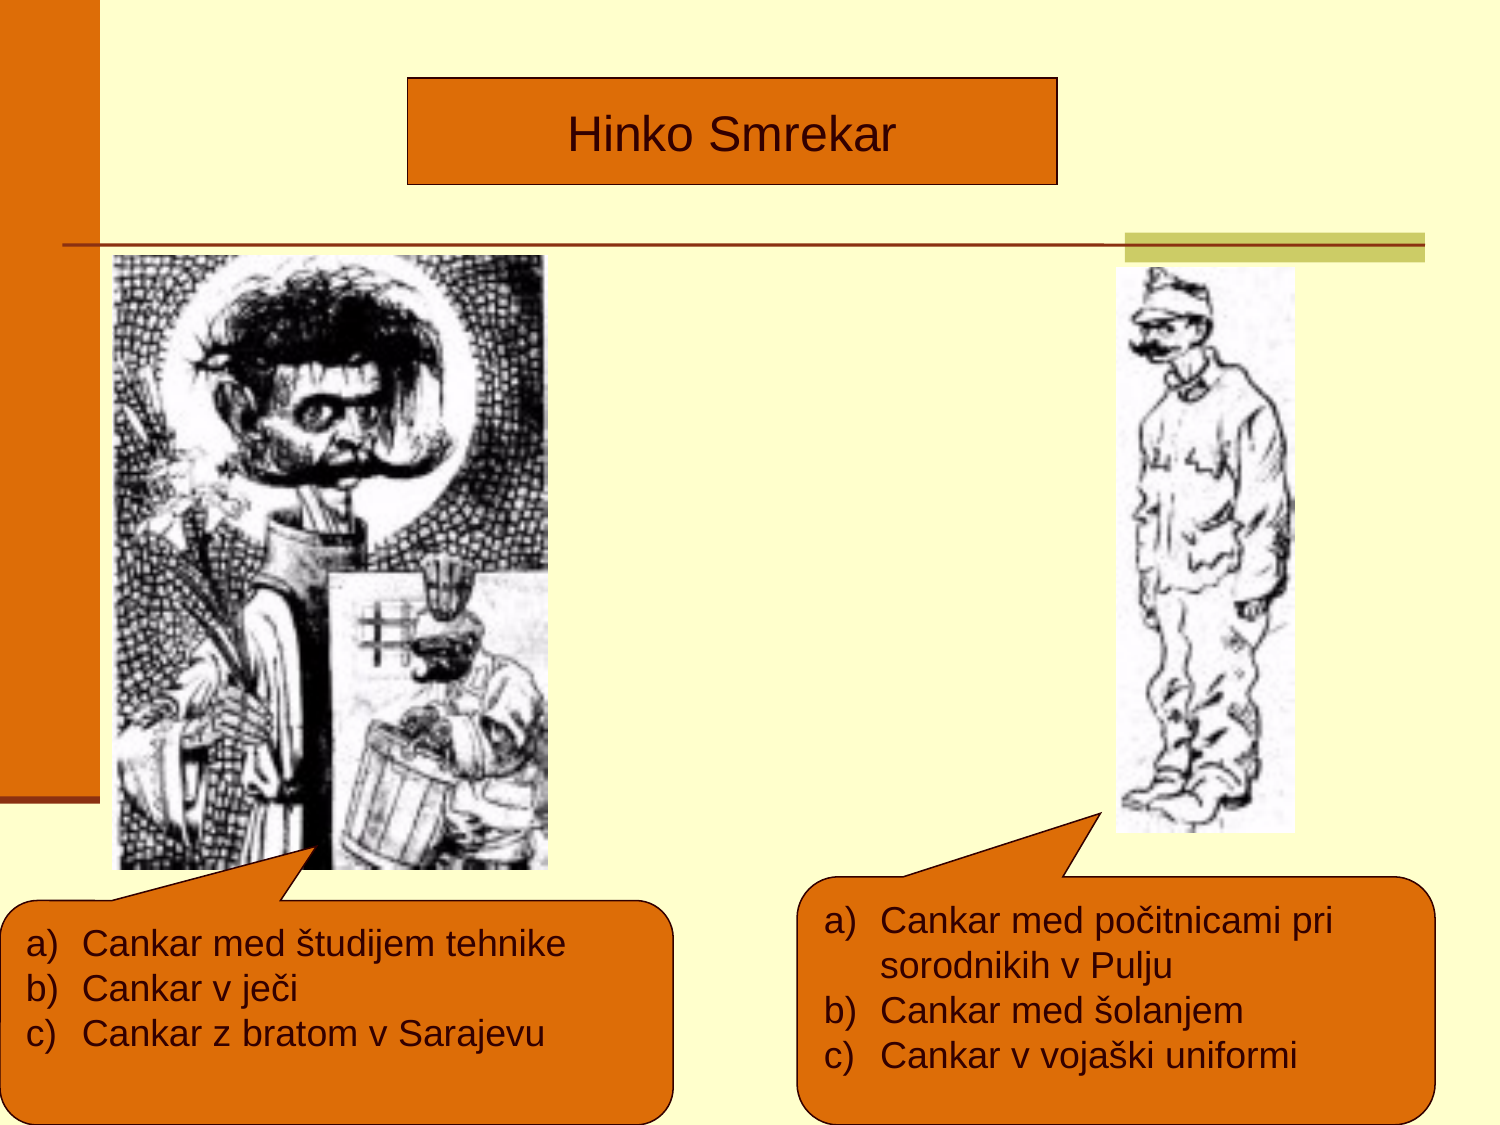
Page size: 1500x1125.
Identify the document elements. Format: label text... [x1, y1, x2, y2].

picture [1116, 267, 1295, 833]
text_box Cankar med počitnicami pri sorodnikih v Pulju Cankar med šolanjem Cankar v vojaški uniformi [797, 813, 1436, 1125]
picture [112, 255, 548, 870]
text_box Hinko Smrekar [407, 78, 1057, 185]
text_box Cankar med študijem tehnike Cankar v ječi Cankar z bratom v Sarajevu [0, 846, 674, 1125]
